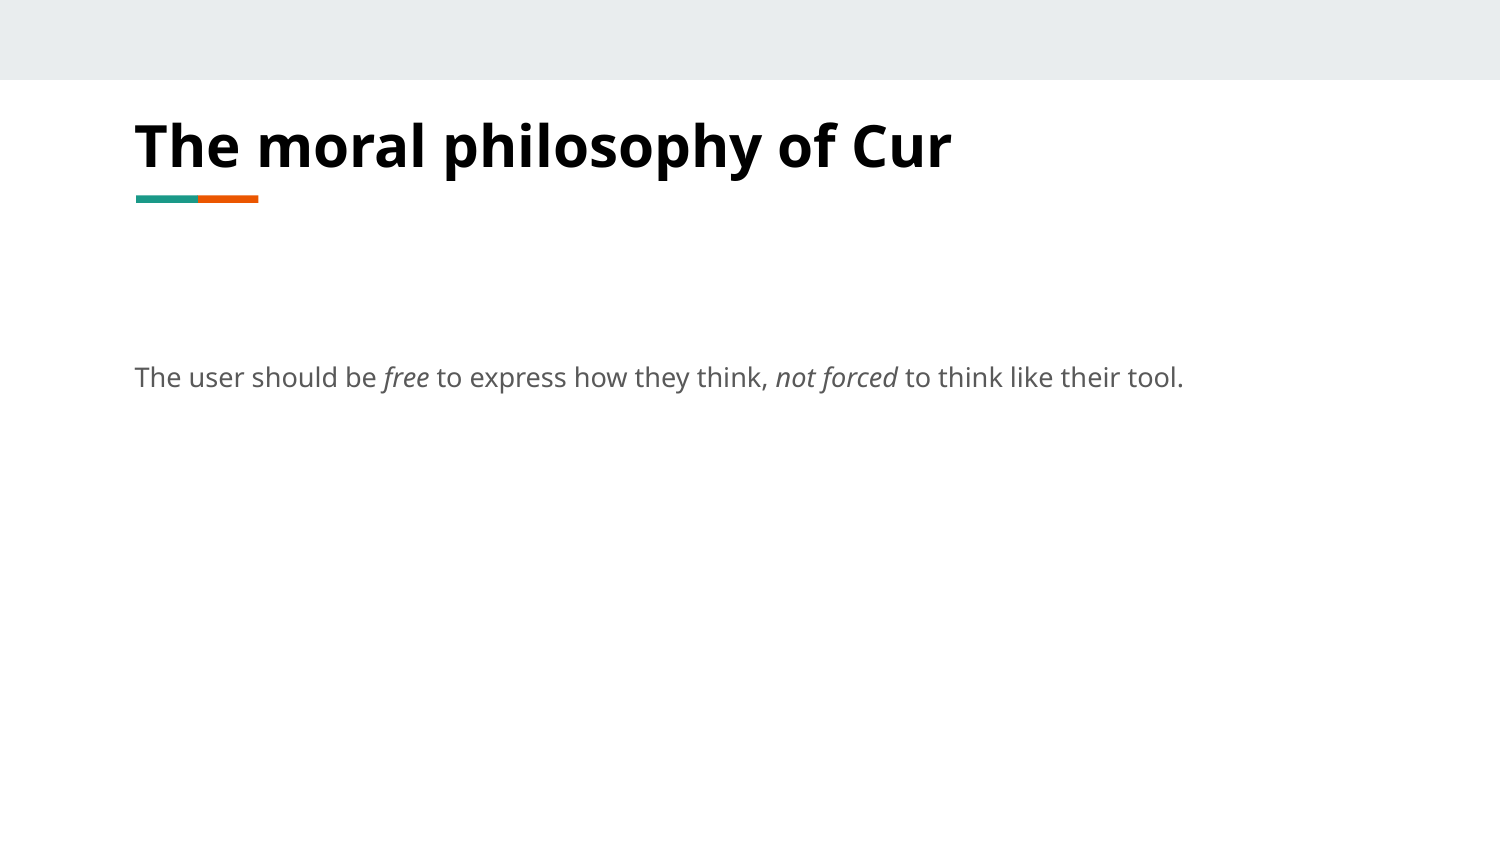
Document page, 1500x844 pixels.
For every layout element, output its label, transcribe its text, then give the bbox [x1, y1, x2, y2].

title The moral philosophy of Cur [119, 93, 1381, 182]
list The user should be free to express how they think, not forced to think like their tool. [119, 341, 1381, 526]
